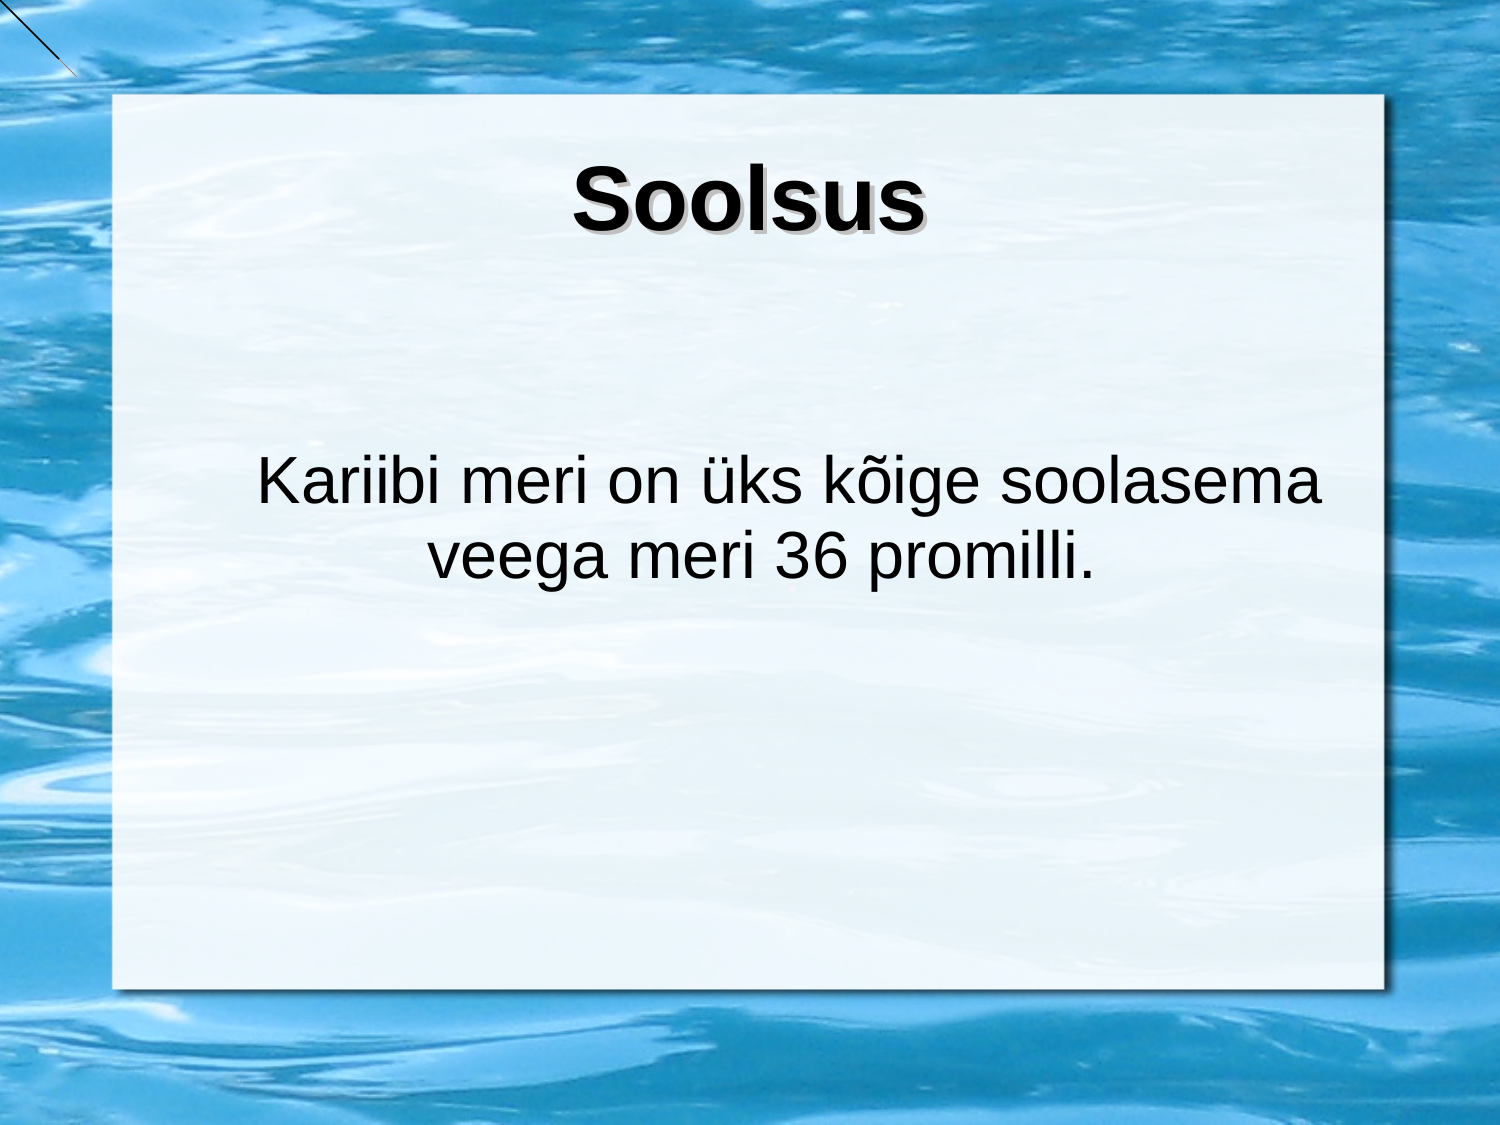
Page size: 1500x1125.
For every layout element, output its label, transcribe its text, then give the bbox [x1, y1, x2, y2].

subtitle Kariibi meri on üks kõige soolasema veega meri 36 promilli. [59, 265, 1409, 770]
picture [0, 0, 1500, 1125]
title Soolsus [75, 21, 1425, 257]
